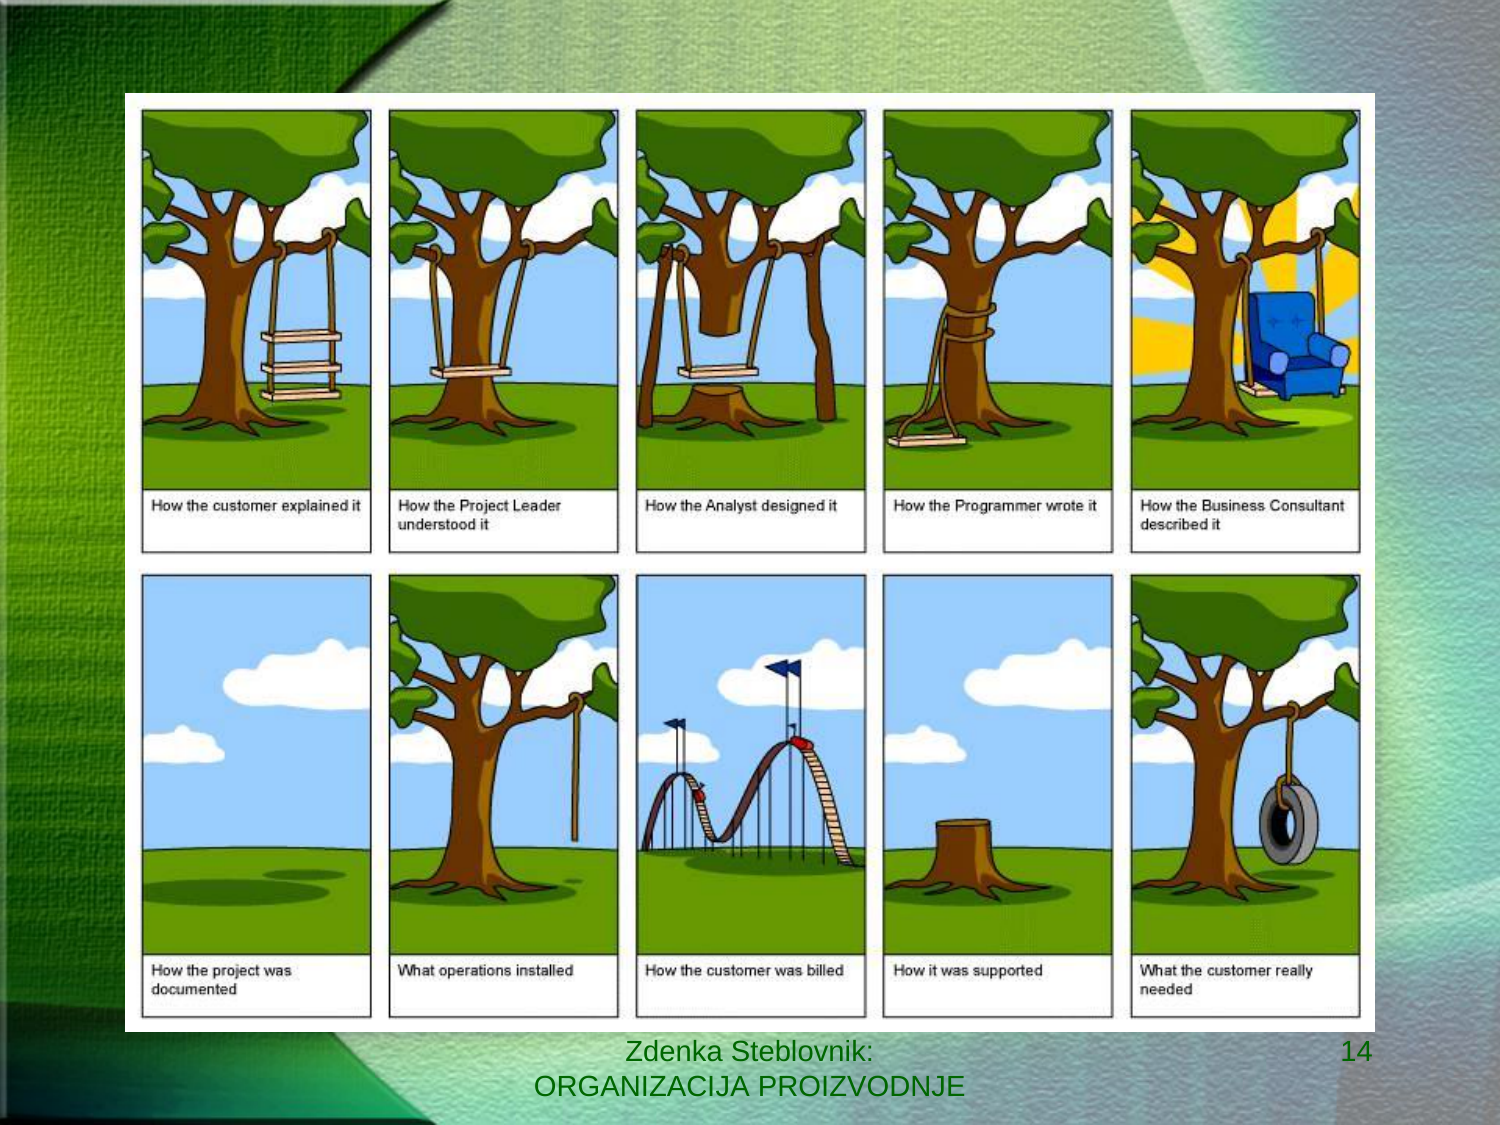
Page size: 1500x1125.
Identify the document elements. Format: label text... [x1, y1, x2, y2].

text_box <number> [1074, 1025, 1388, 1101]
text_box Zdenka Steblovnik: ORGANIZACIJA PROIZVODNJE [512, 1032, 988, 1101]
picture [0, 0, 1500, 1125]
